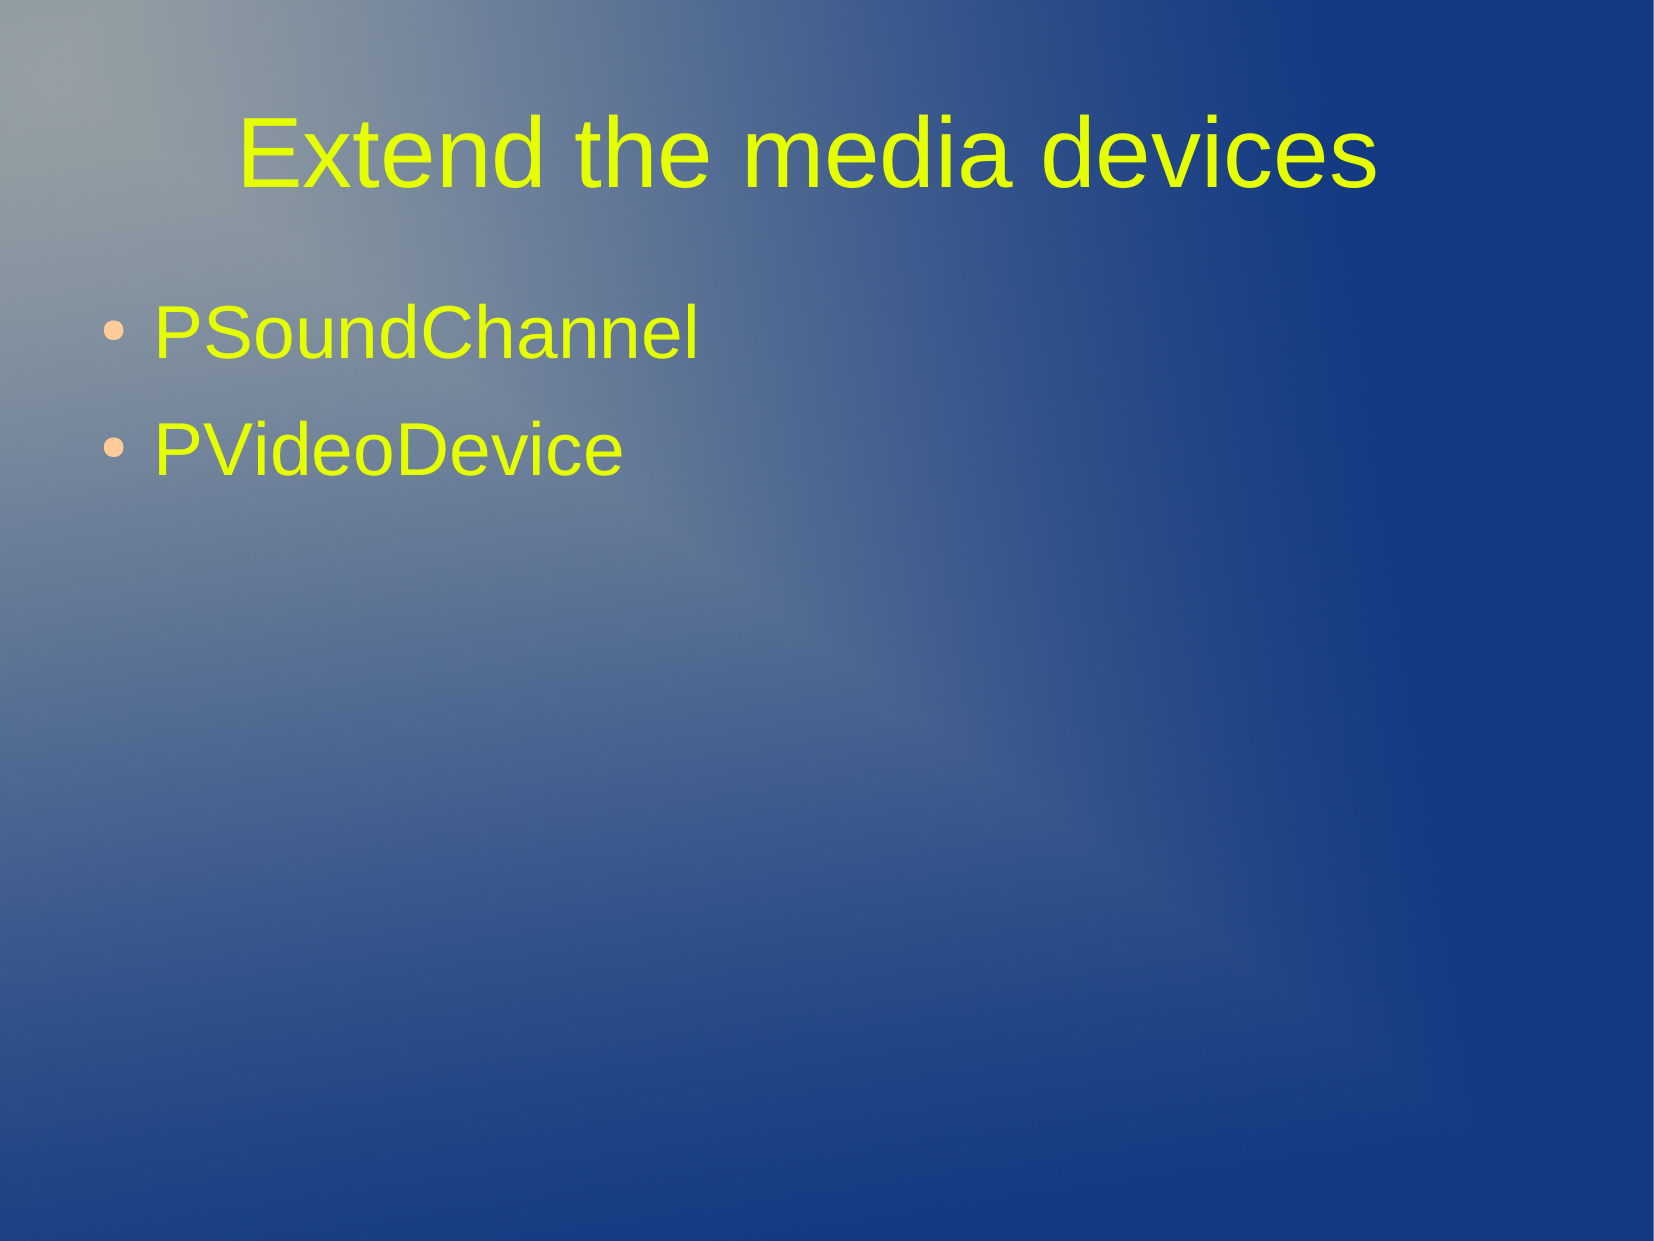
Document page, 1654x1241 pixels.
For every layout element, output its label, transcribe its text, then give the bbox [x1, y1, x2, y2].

picture [0, 0, 1654, 1241]
title Extend the media devices [82, 56, 1571, 250]
list PSoundChannel PVideoDevice [82, 290, 1571, 1094]
